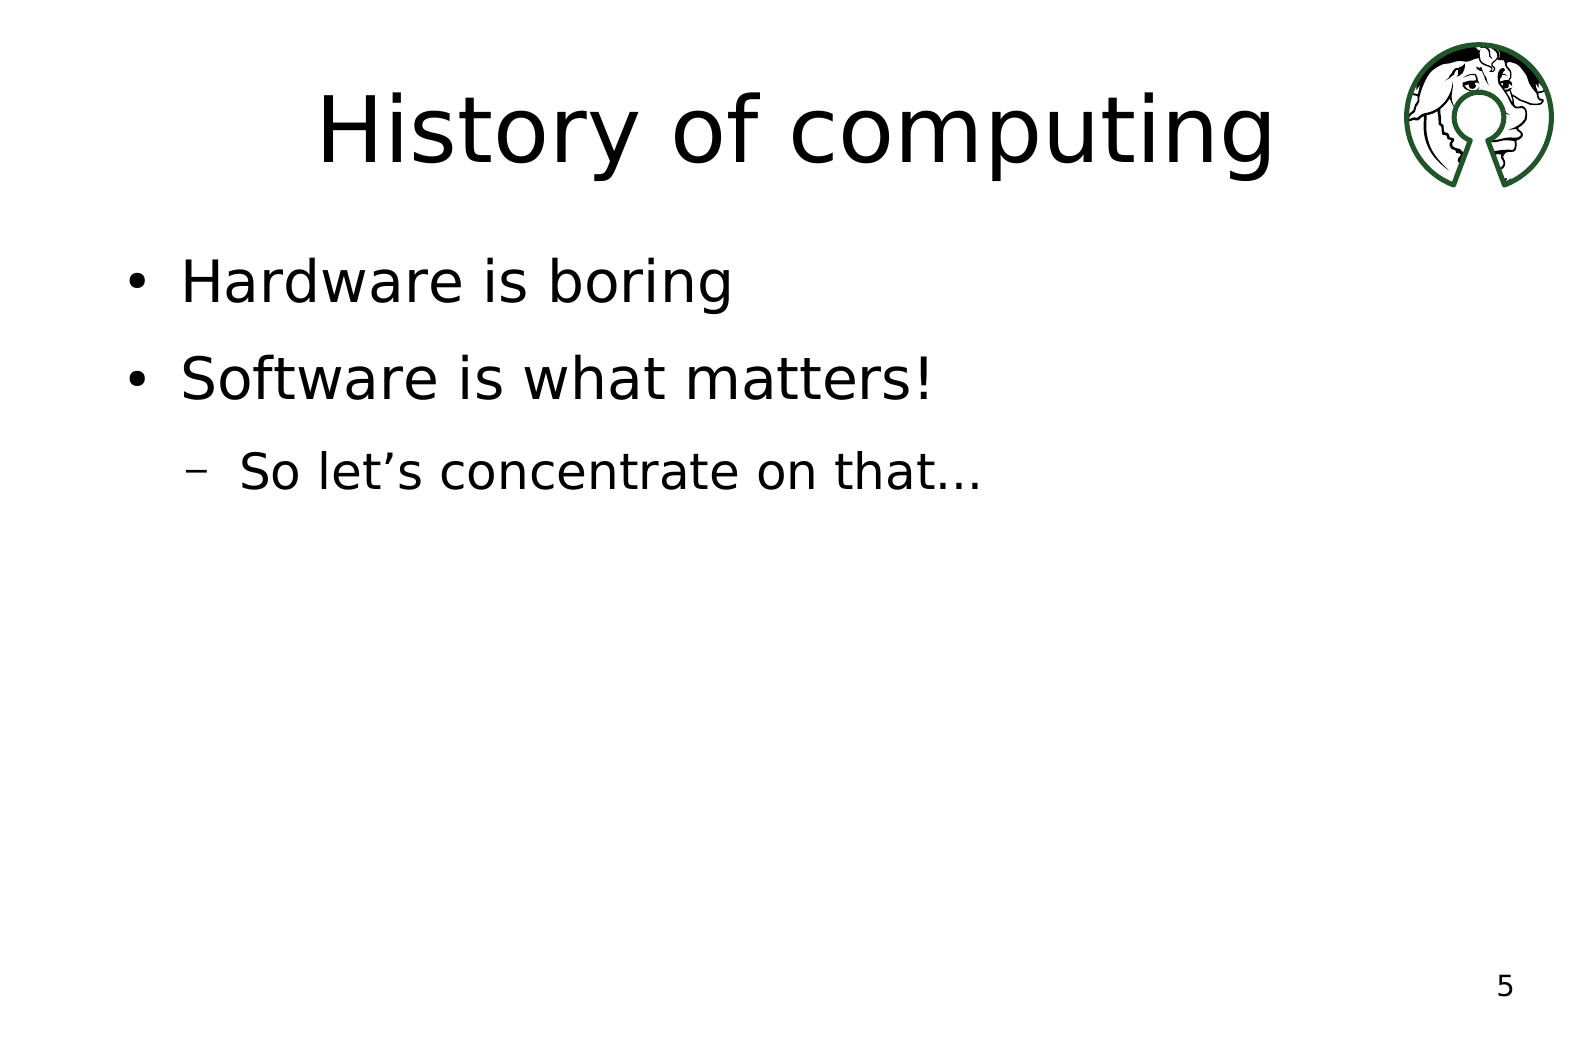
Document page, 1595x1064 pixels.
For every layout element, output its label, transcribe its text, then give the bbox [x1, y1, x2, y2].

title History of computing [79, 42, 1515, 220]
list Hardware is boring Software is what matters! So let’s concentrate on that... [79, 248, 1515, 951]
